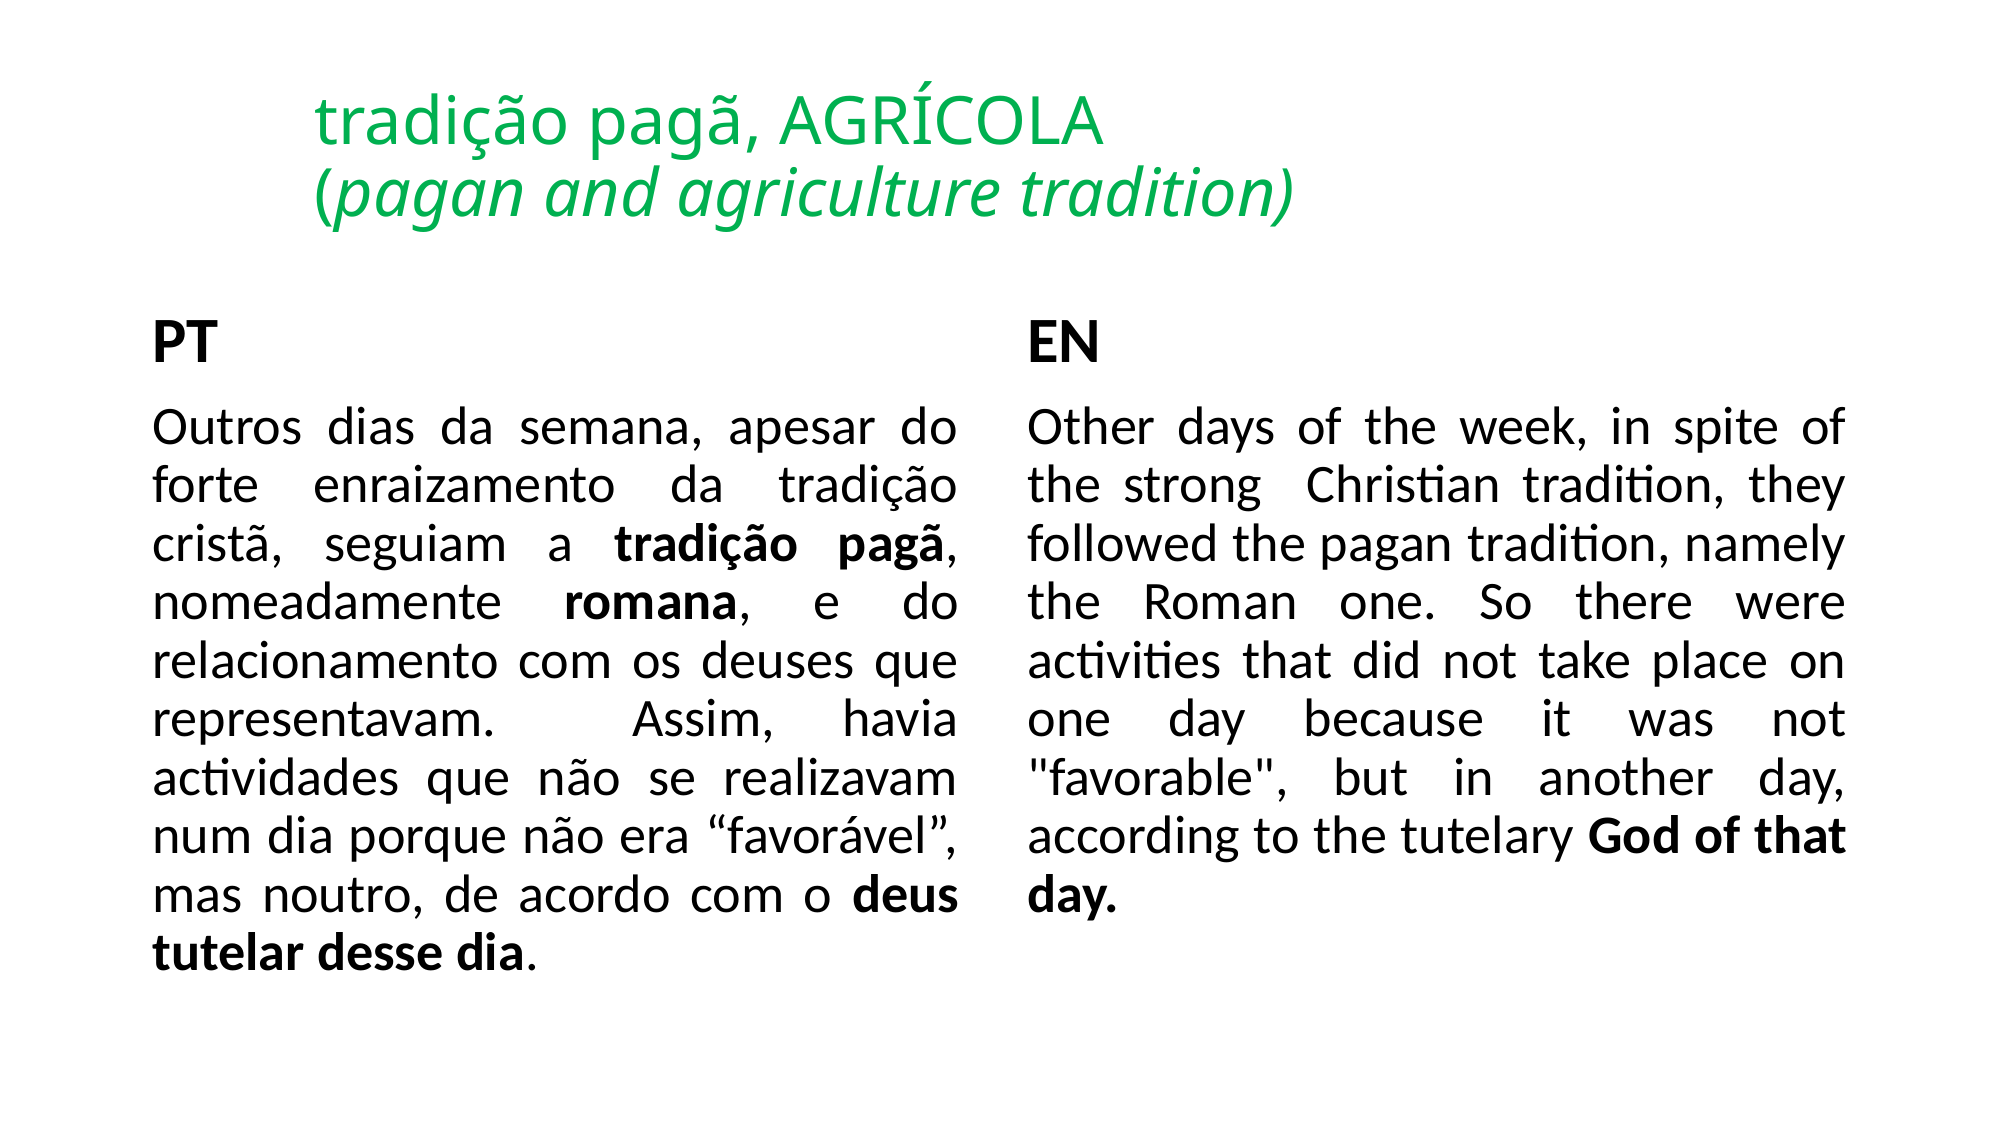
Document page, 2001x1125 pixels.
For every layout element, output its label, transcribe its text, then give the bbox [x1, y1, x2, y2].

title tradição pagã, AGRÍCOLA (pagan and agriculture tradition) [299, 75, 1725, 244]
list PT Outros dias da semana, apesar do forte enraizamento da tradição cristã, seguiam a tradição pagã, nomeadamente romana, e do relacionamento com os deuses que representavam. Assim, havia actividades que não se realizavam num dia porque não era “favorável”, mas noutro, de acordo com o deus tutelar desse dia. [137, 299, 988, 1014]
list EN Other days of the week, in spite of the strong Christian tradition, they followed the pagan tradition, namely the Roman one. So there were activities that did not take place on one day because it was not "favorable", but in another day, according to the tutelary God of that day. [1012, 299, 1863, 1014]
